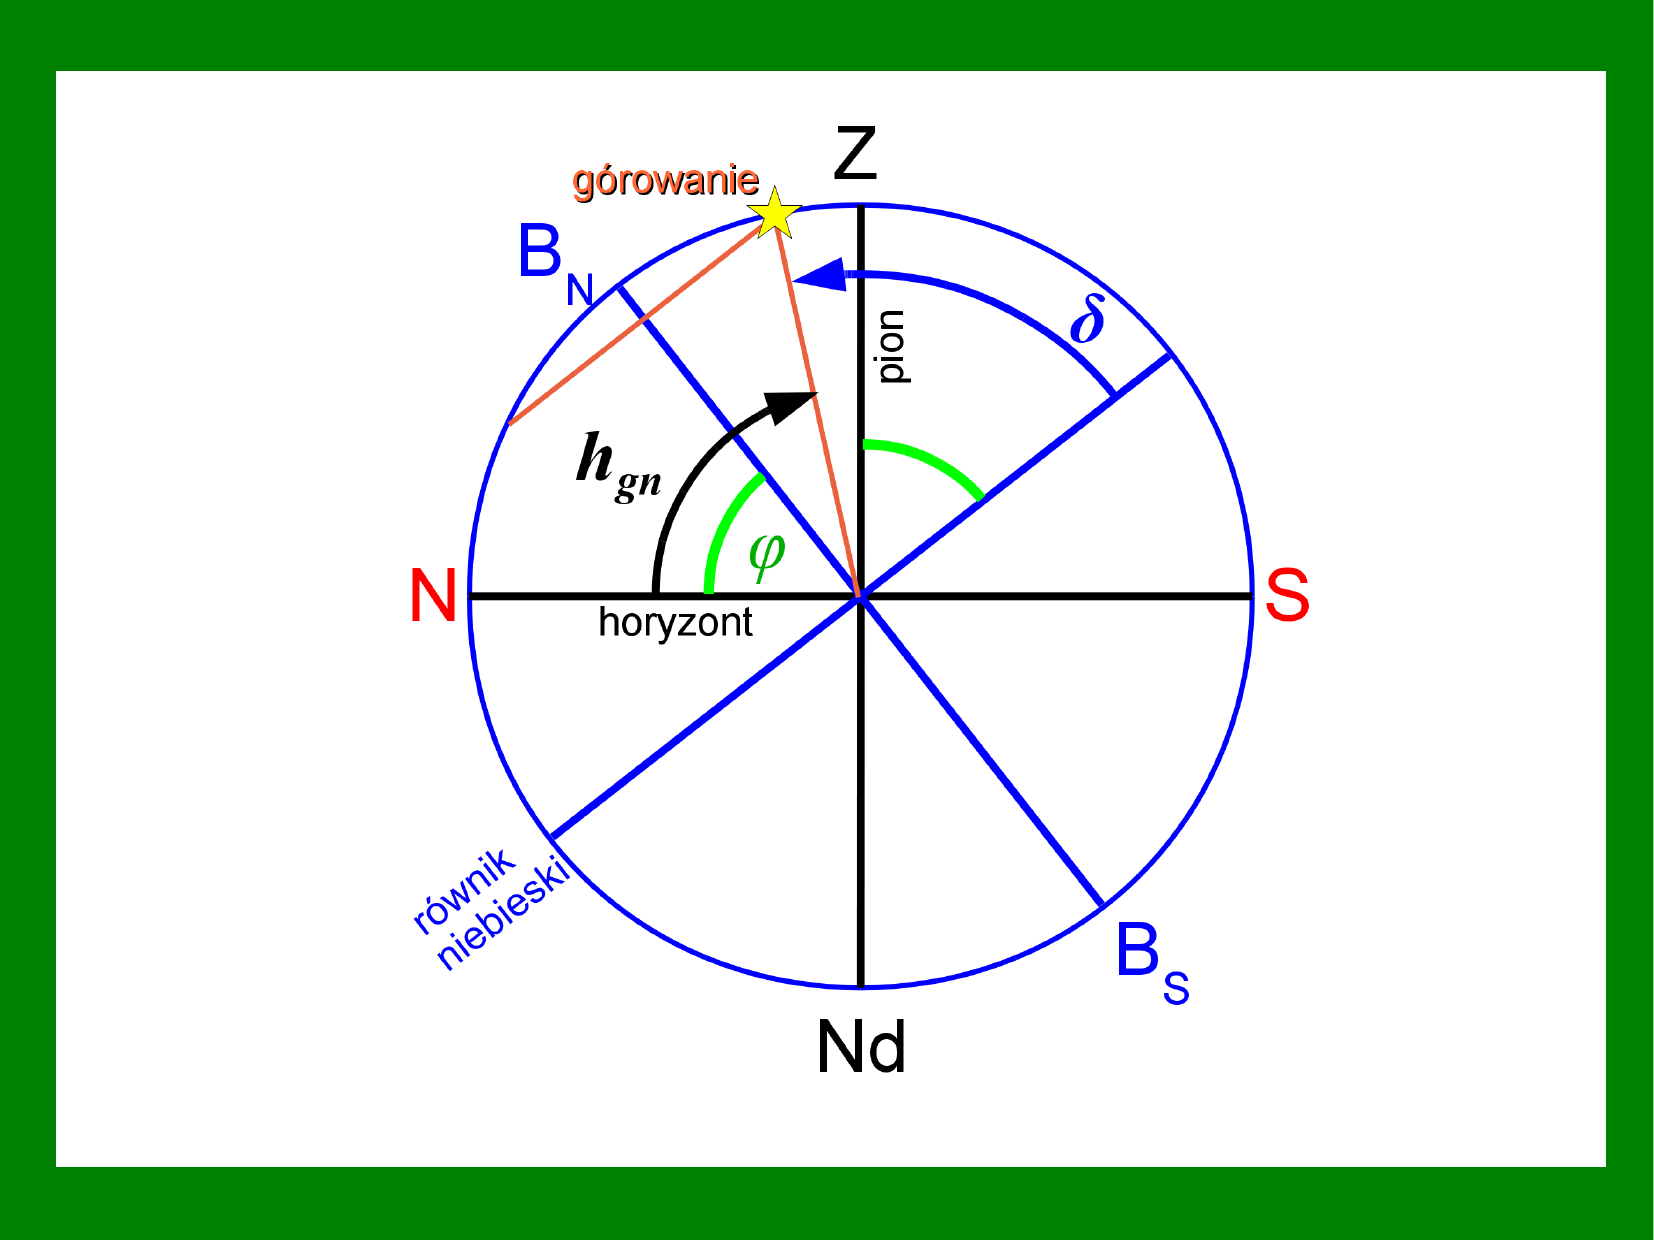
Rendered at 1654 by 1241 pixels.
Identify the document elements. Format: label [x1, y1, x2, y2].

picture [56, 71, 1606, 1167]
